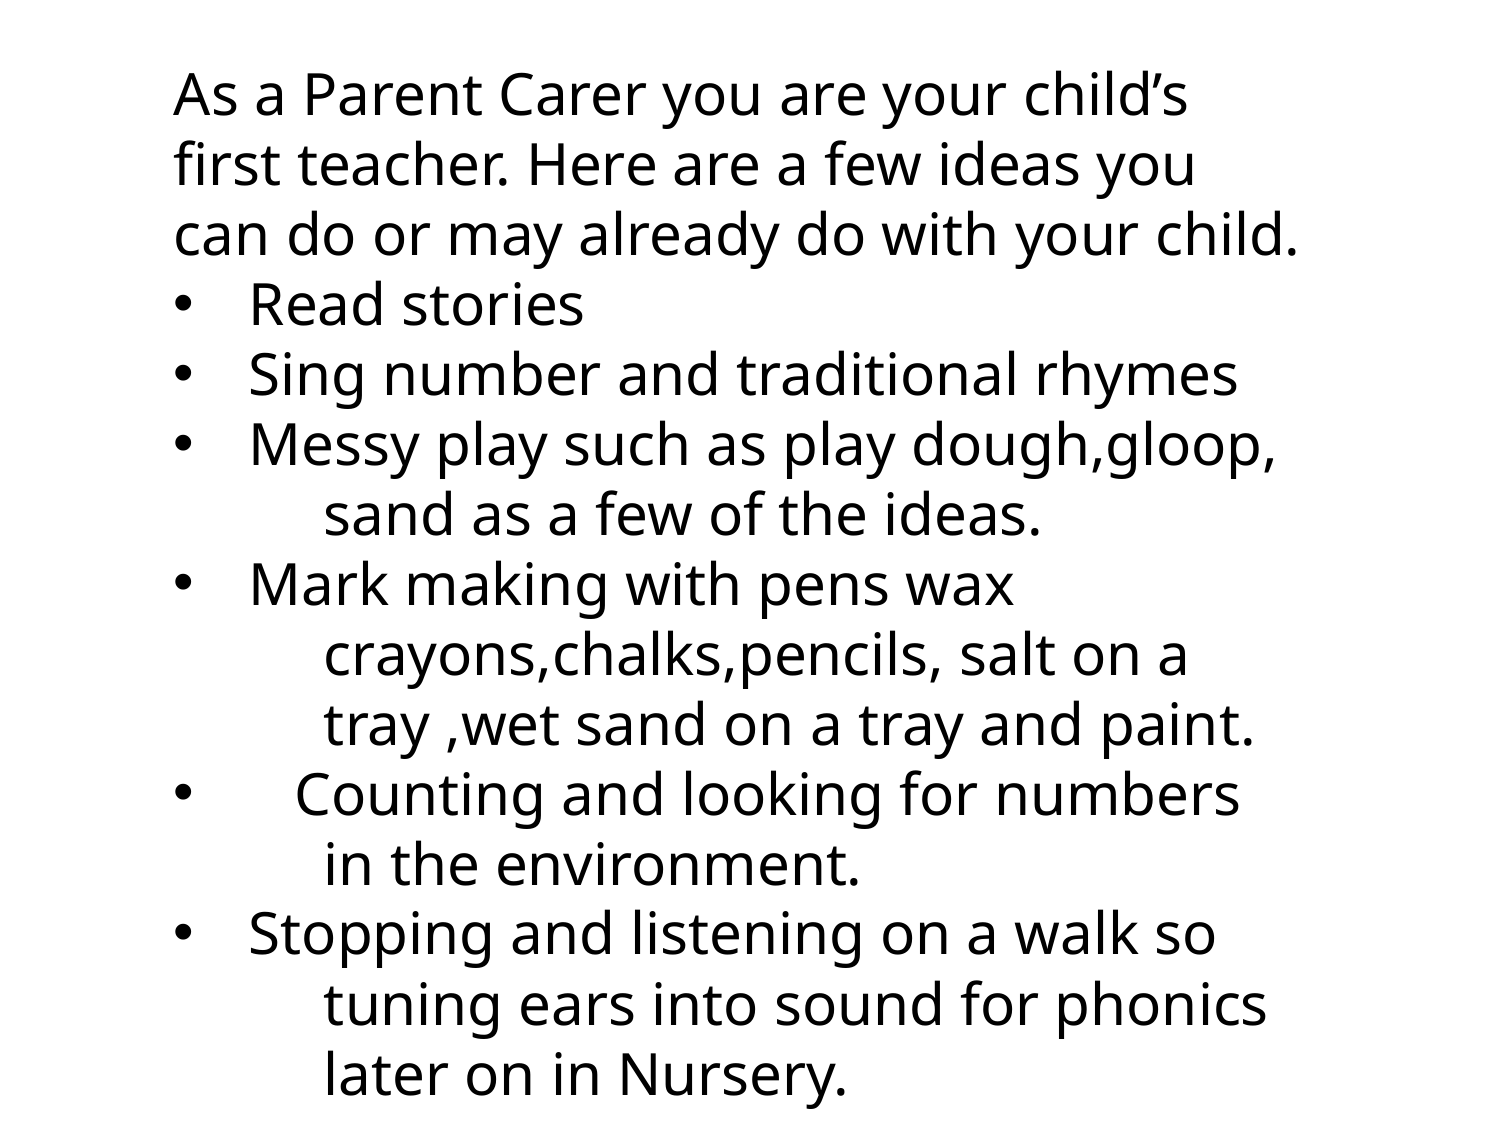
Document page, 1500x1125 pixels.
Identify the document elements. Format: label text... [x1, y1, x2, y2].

text_box As a Parent Carer you are your child’s first teacher. Here are a few ideas you can do or may already do with your child. Read stories Sing number and traditional rhymes Messy play such as play dough,gloop, sand as a few of the ideas. Mark making with pens wax crayons,chalks,pencils, salt on a tray ,wet sand on a tray and paint. Counting and looking for numbers in the environment. Stopping and listening on a walk so tuning ears into sound for phonics later on in Nursery. [158, 49, 1317, 1125]
